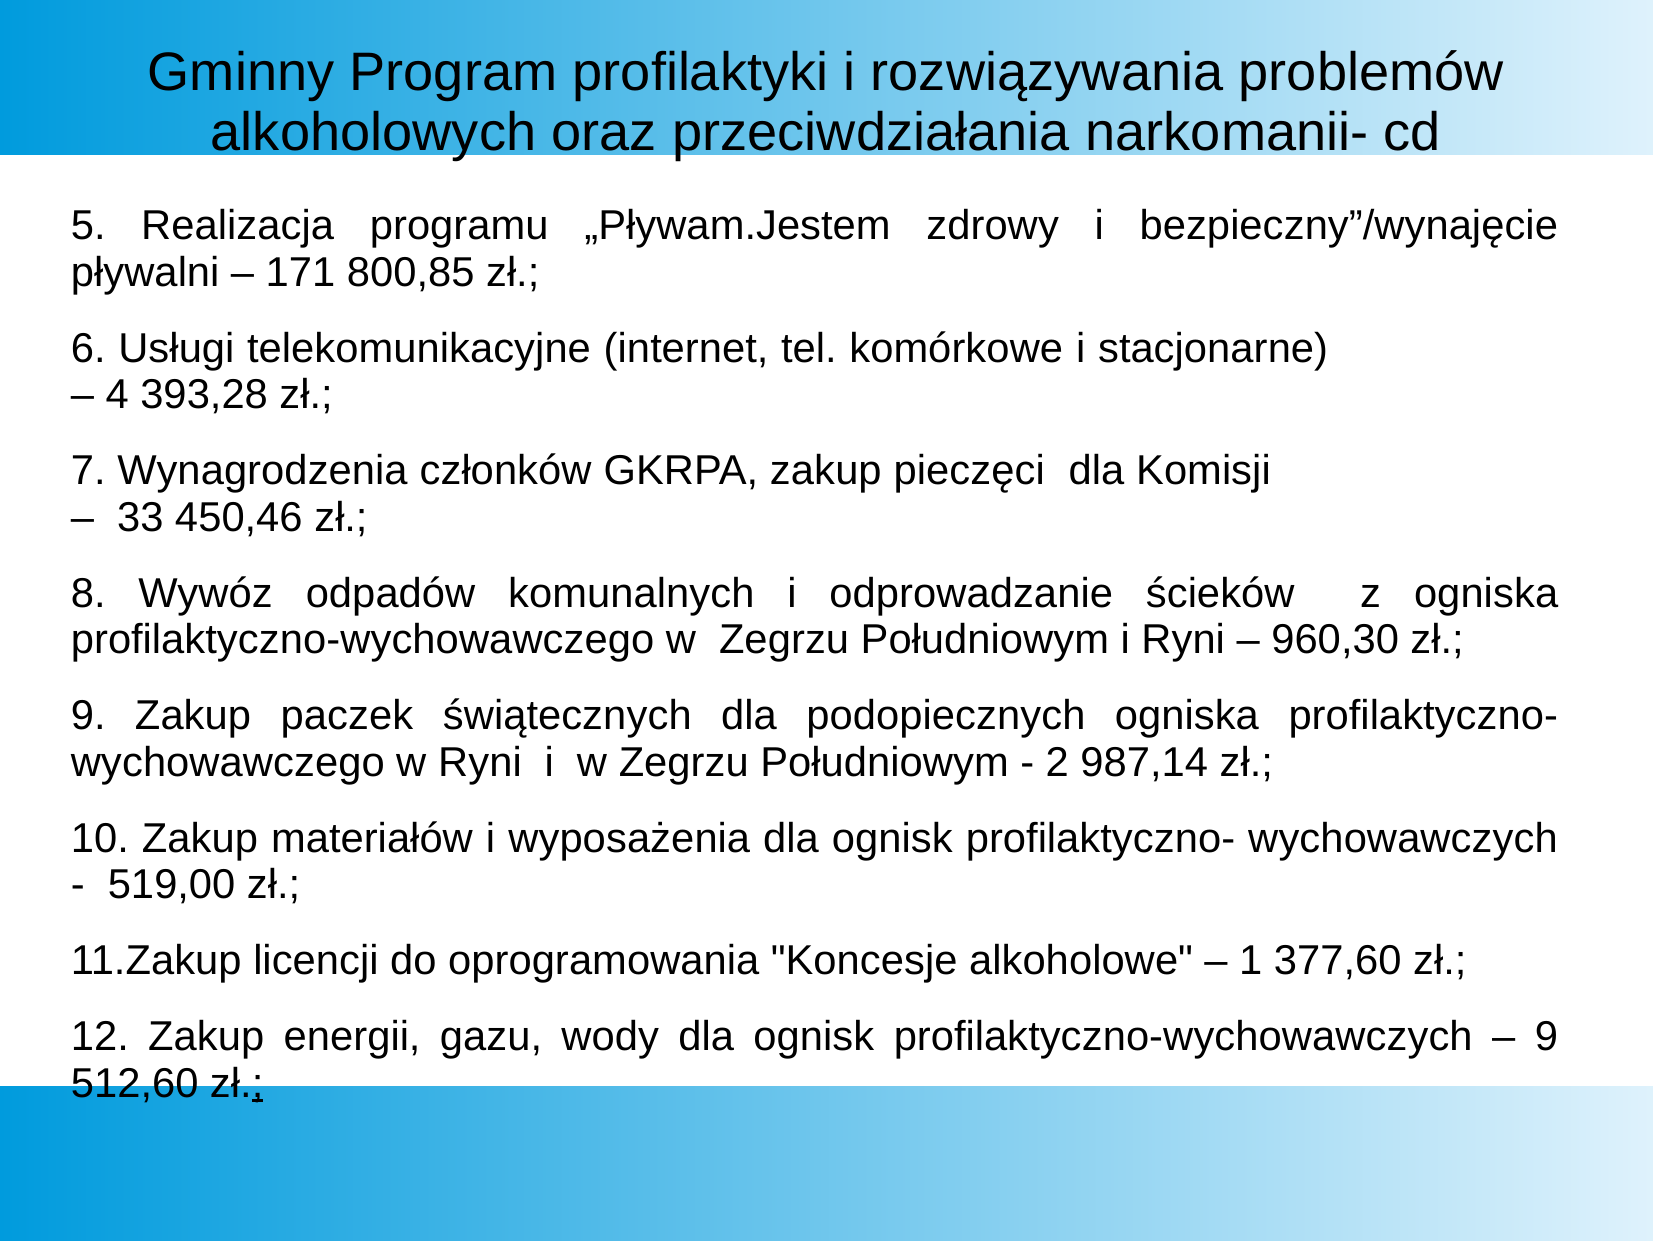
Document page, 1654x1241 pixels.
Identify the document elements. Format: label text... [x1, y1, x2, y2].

list 5. Realizacja programu „Pływam.Jestem zdrowy i bezpieczny”/wynajęcie pływalni – 171 800,85 zł.; 6. Usługi telekomunikacyjne (internet, tel. komórkowe i stacjonarne) – 4 393,28 zł.; 7. Wynagrodzenia członków GKRPA, zakup pieczęci dla Komisji – 33 450,46 zł.; 8. Wywóz odpadów komunalnych i odprowadzanie ścieków z ogniska profilaktyczno-wychowawczego w Zegrzu Południowym i Ryni – 960,30 zł.; 9. Zakup paczek świątecznych dla podopiecznych ogniska profilaktyczno-wychowawczego w Ryni i w Zegrzu Południowym - 2 987,14 zł.; 10. Zakup materiałów i wyposażenia dla ognisk profilaktyczno- wychowawczych - 519,00 zł.; 11.Zakup licencji do oprogramowania "Koncesje alkoholowe" – 1 377,60 zł.; 12. Zakup energii, gazu, wody dla ognisk profilaktyczno-wychowawczych – 9 512,60 zł.; [70, 202, 1559, 922]
picture [138, 1086, 142, 1241]
title Gminny Program profilaktyki i rozwiązywania problemów alkoholowych oraz przeciwdziałania narkomanii- cd [82, 41, 1571, 163]
